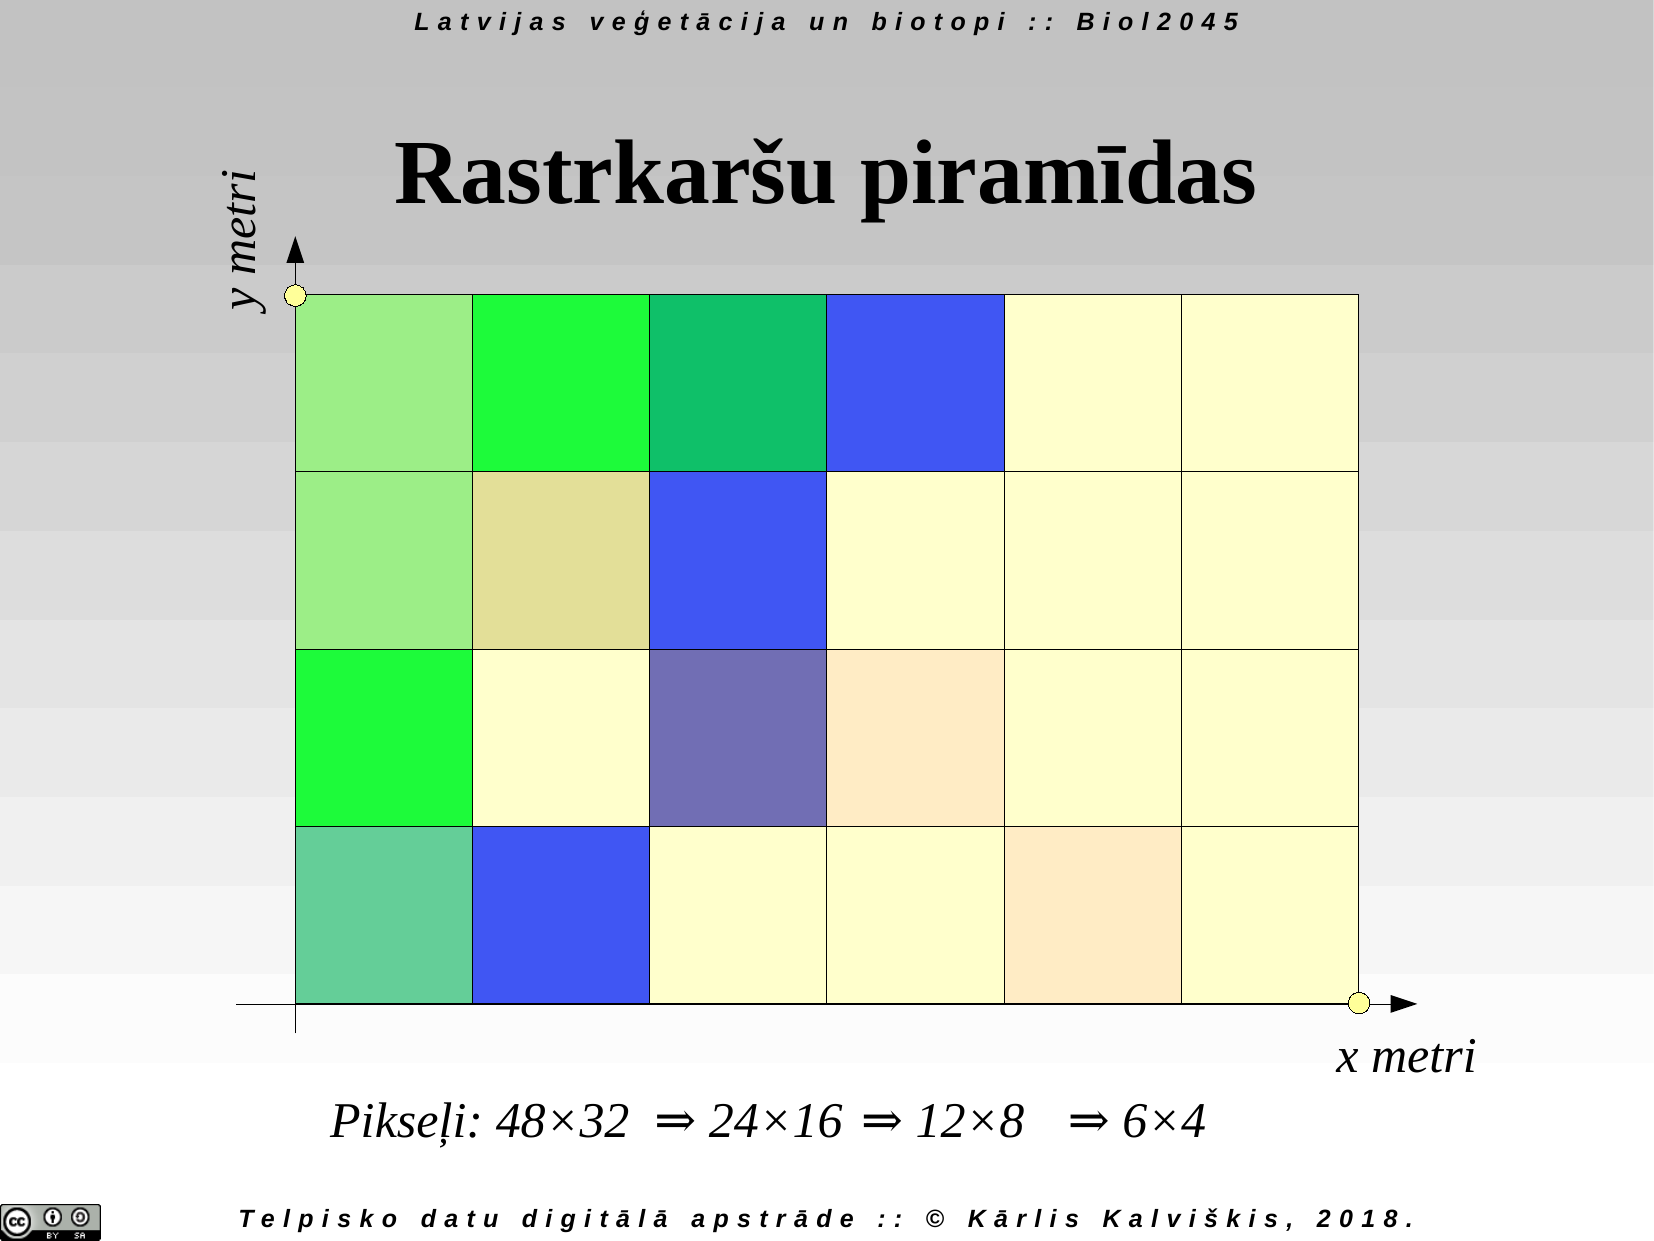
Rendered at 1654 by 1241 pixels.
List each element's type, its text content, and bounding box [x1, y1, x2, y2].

text_box ⇒ 24×16 [654, 1098, 843, 1144]
title Rastrkaršu piramīdas [29, 49, 1625, 296]
text_box [284, 284, 1370, 1014]
text_box ⇒ 6×4 [1067, 1098, 1207, 1144]
text_box y metri [220, 169, 266, 311]
text_box Pikseļi: 48×32 [330, 1098, 630, 1144]
picture [0, 0, 1654, 1241]
text_box x metri [1336, 1028, 1478, 1074]
text_box ⇒ 12×8 [861, 1098, 1025, 1144]
